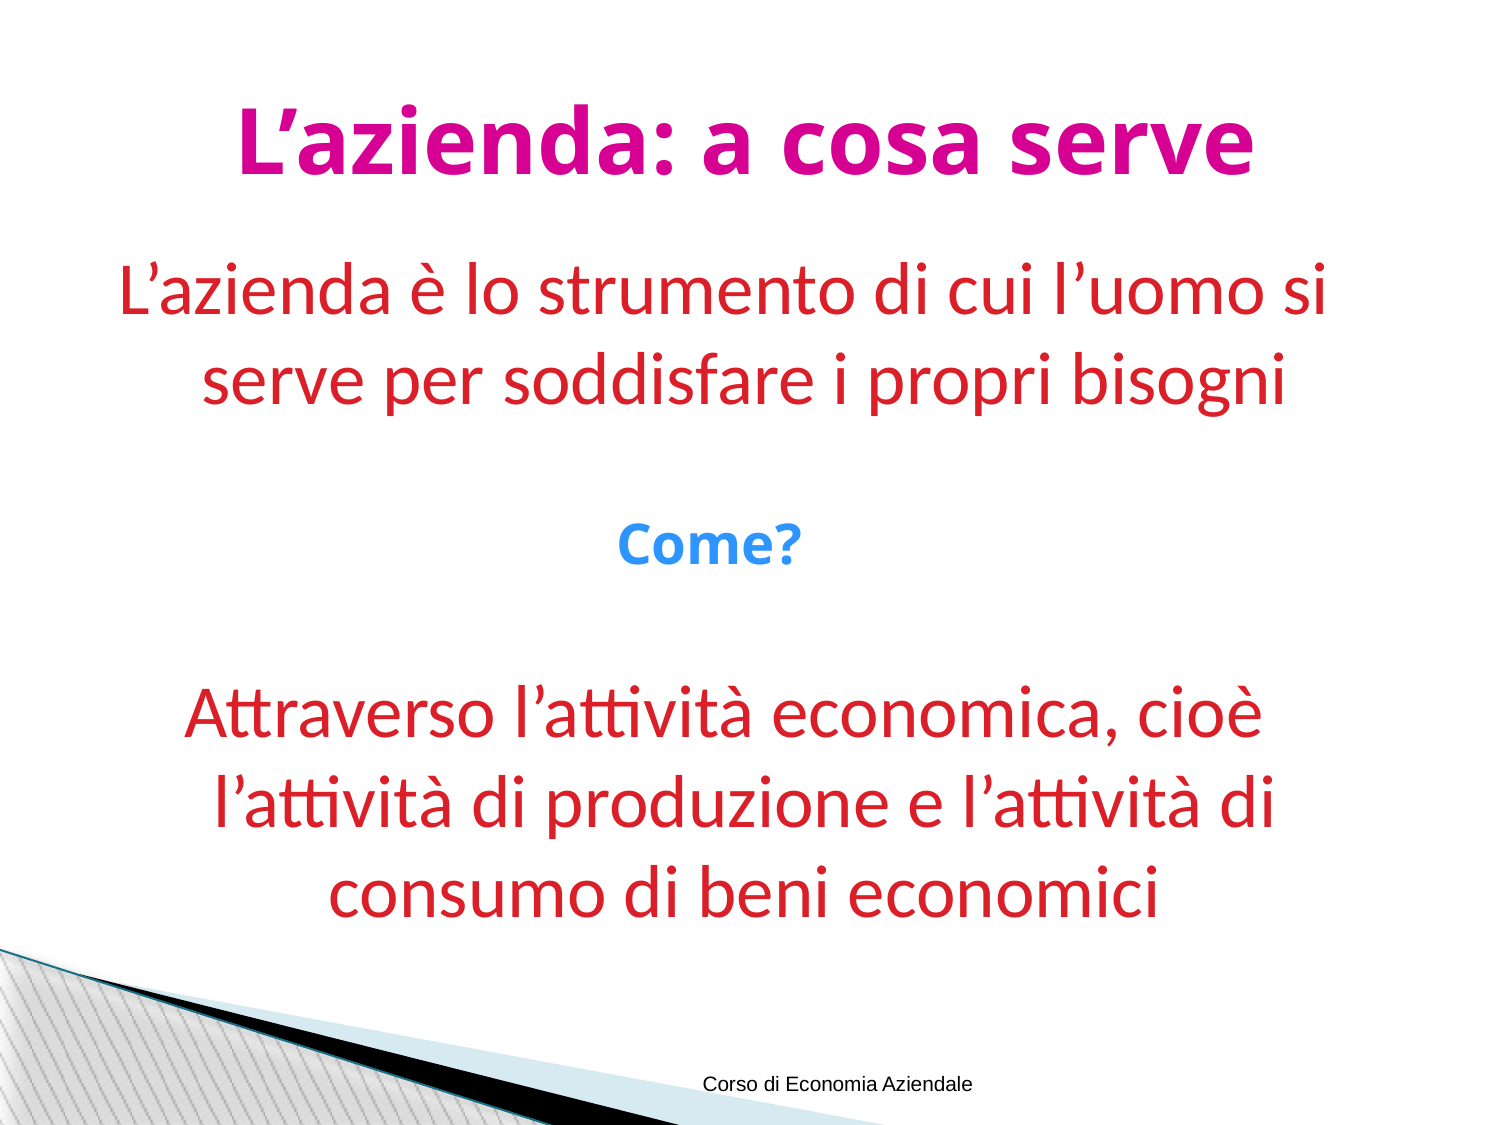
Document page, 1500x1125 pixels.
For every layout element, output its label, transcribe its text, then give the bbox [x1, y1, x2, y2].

list L’azienda è lo strumento di cui l’uomo si serve per soddisfare i propri bisogni Come? Attraverso l’attività economica, cioè l’attività di produzione e l’attività di consumo di beni economici [64, 231, 1366, 975]
text_box L’azienda: a cosa serve [41, 78, 1452, 201]
footer Corso di Economia Aziendale [512, 1024, 988, 1103]
